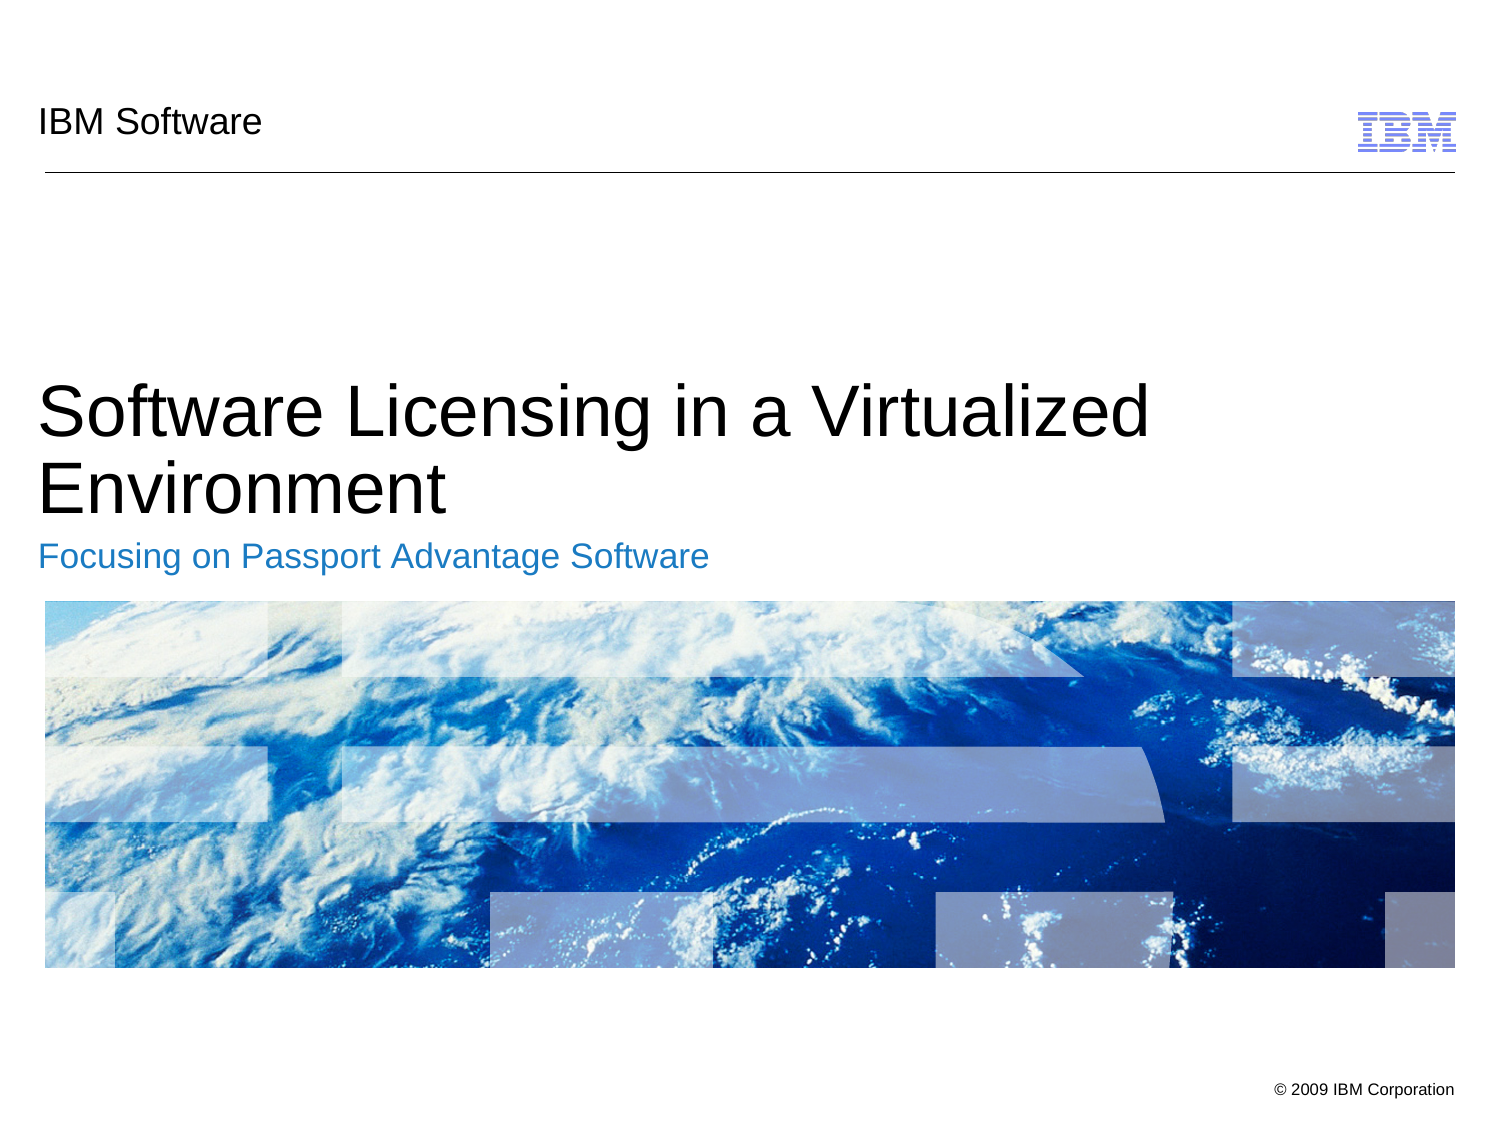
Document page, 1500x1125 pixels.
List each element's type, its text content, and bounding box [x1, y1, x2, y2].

title Software Licensing in a Virtualized Environment [22, 206, 1456, 536]
subtitle Focusing on Passport Advantage Software [22, 496, 1298, 584]
picture [45, 601, 1455, 968]
picture [1358, 112, 1456, 152]
text_box IBM Software [22, 95, 279, 152]
